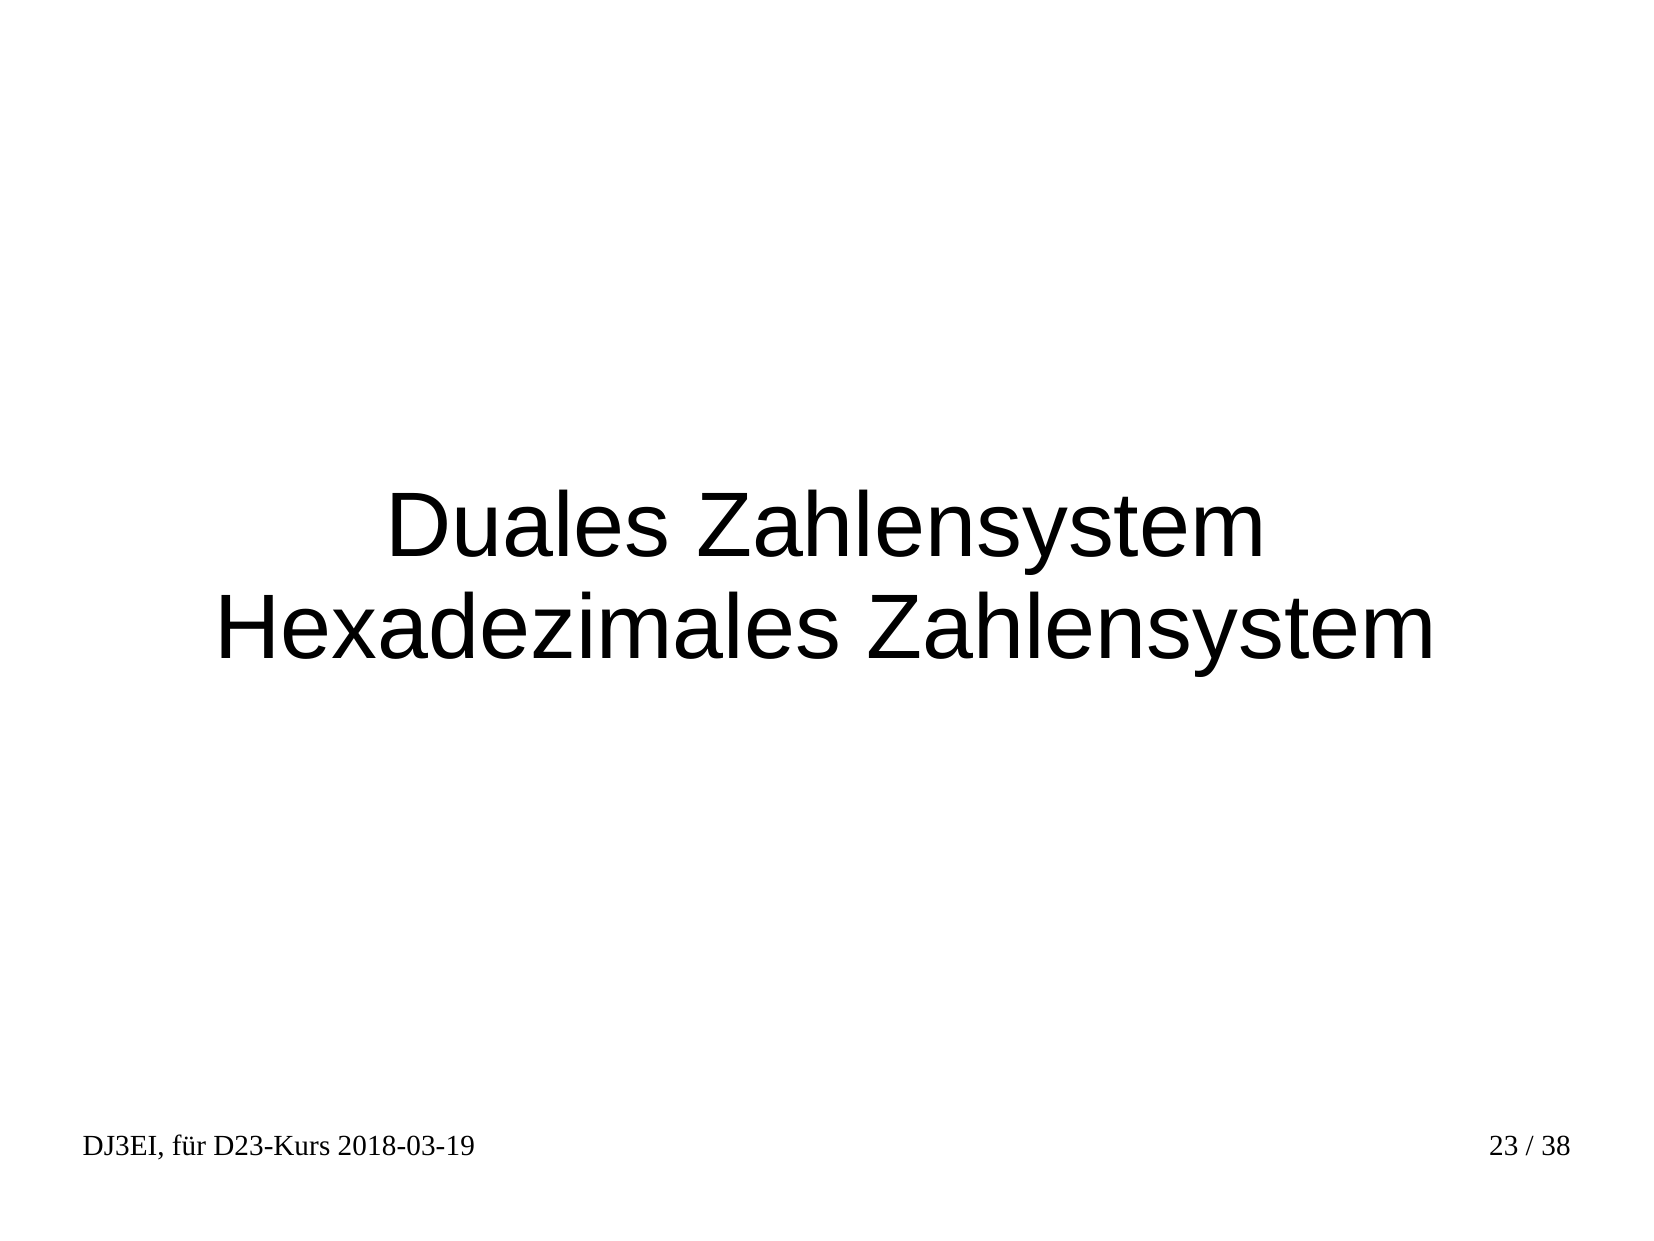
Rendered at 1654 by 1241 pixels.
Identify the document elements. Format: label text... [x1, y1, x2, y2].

title Duales Zahlensystem Hexadezimales Zahlensystem [82, 472, 1571, 680]
